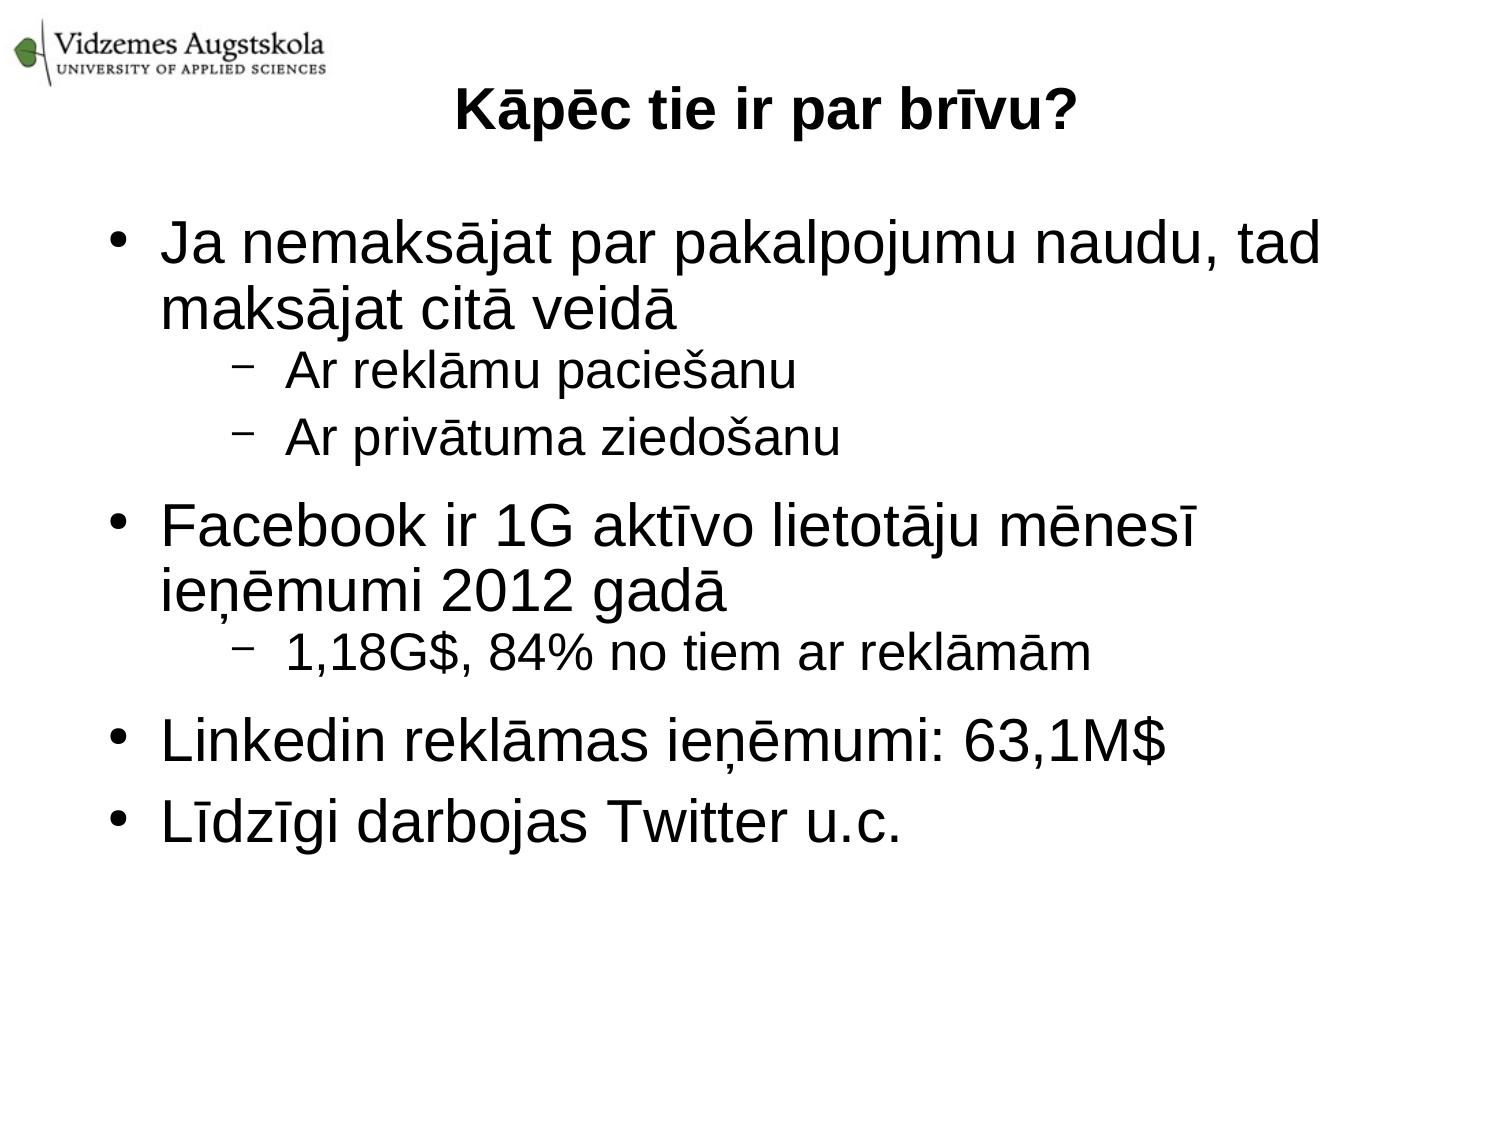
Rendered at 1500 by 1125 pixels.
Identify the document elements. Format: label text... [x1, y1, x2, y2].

title Kāpēc tie ir par brīvu? [75, 44, 1425, 177]
list Ja nemaksājat par pakalpojumu naudu, tad maksājat citā veidā Ar reklāmu paciešanu Ar privātuma ziedošanu Facebook ir 1G aktīvo lietotāju mēnesī ieņēmumi 2012 gadā 1,18G$, 84% no tiem ar reklāmām Linkedin reklāmas ieņēmumi: 63,1M$ Līdzīgi darbojas Twitter u.c. [75, 204, 1395, 1075]
picture [5, 2, 334, 102]
